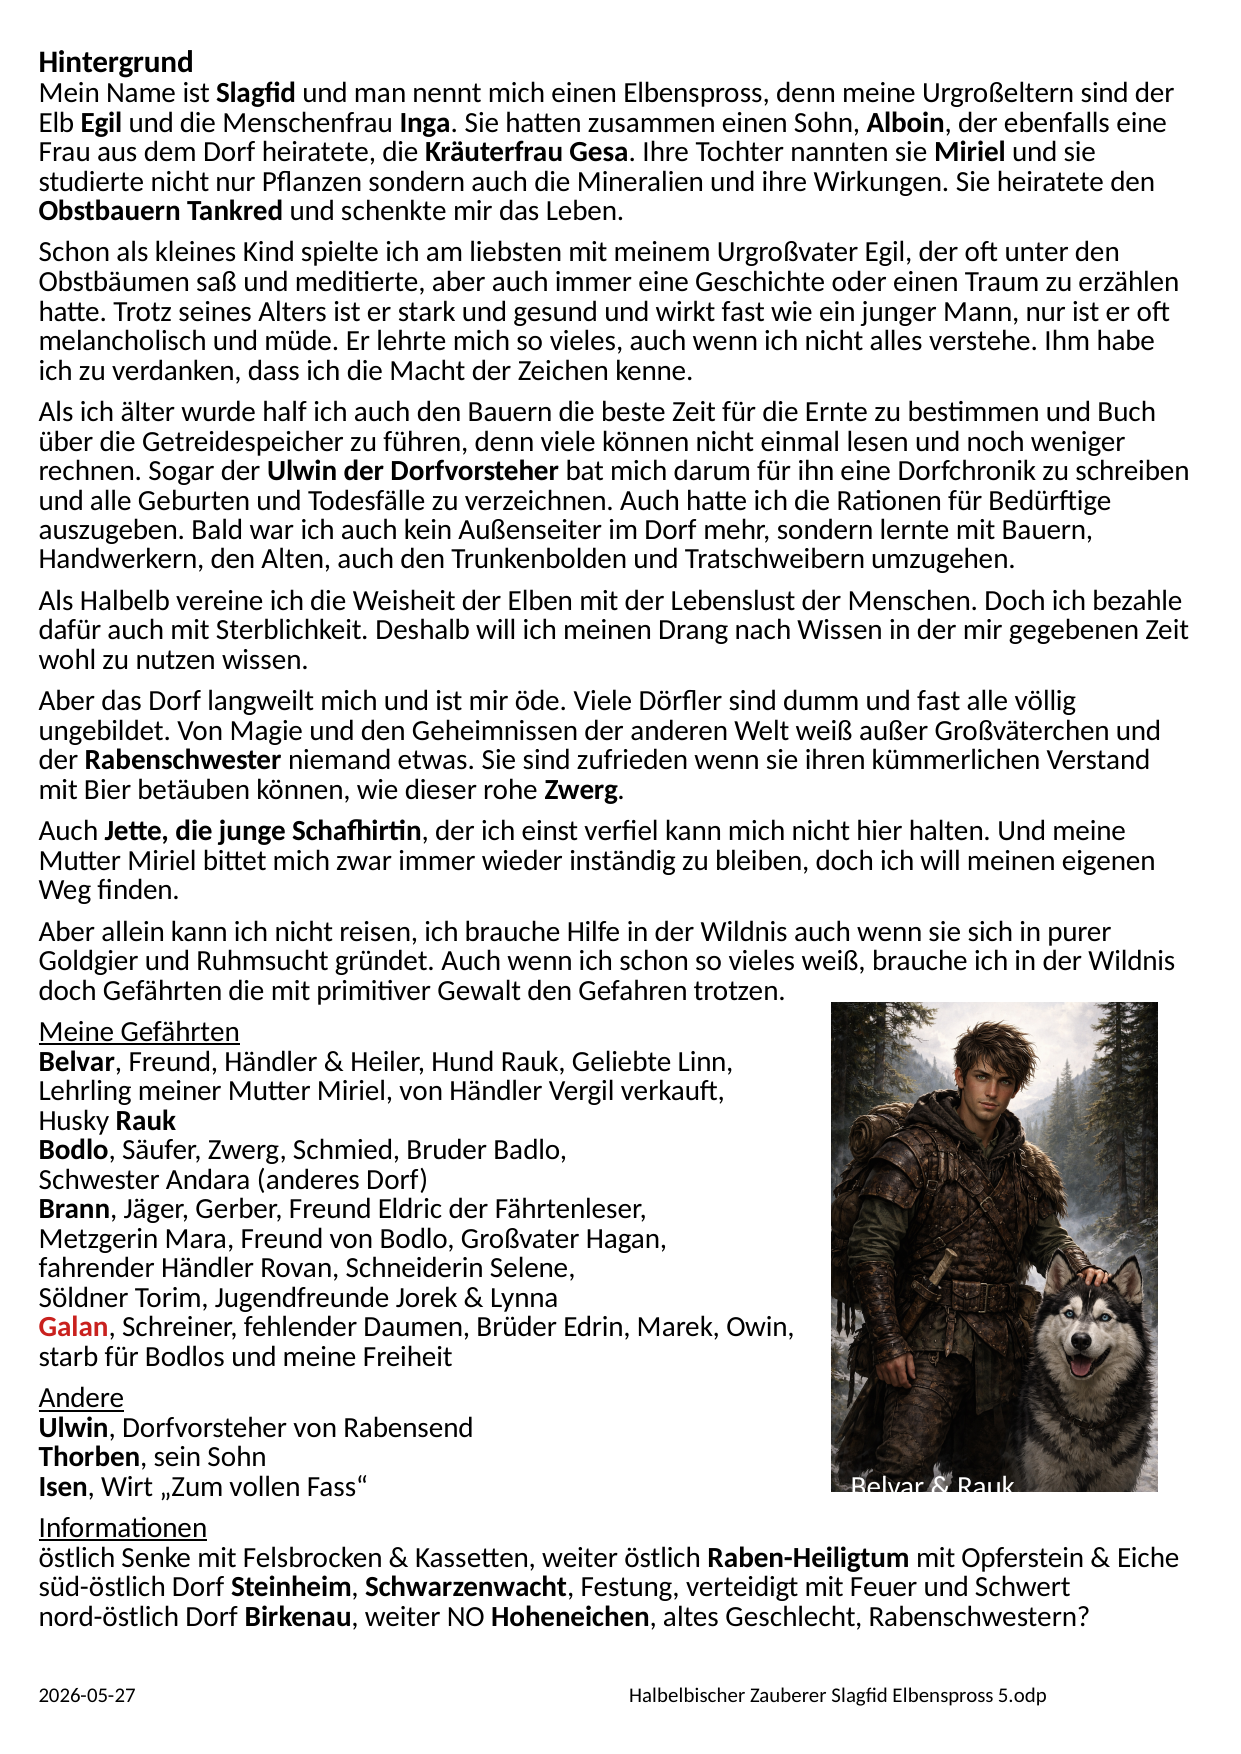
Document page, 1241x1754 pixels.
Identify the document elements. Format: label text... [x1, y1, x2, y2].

text_box Hintergrund Mein Name ist Slagfid und man nennt mich einen Elbenspross, denn meine Urgroßeltern sind der Elb Egil und die Menschenfrau Inga. Sie hatten zusammen einen Sohn, Alboin, der ebenfalls eine Frau aus dem Dorf heiratete, die Kräuterfrau Gesa. Ihre Tochter nannten sie Miriel und sie studierte nicht nur Pflanzen sondern auch die Mineralien und ihre Wirkungen. Sie heiratete den Obstbauern Tankred und schenkte mir das Leben. Schon als kleines Kind spielte ich am liebsten mit meinem Urgroßvater Egil, der oft unter den Obstbäumen saß und meditierte, aber auch immer eine Geschichte oder einen Traum zu erzählen hatte. Trotz seines Alters ist er stark und gesund und wirkt fast wie ein junger Mann, nur ist er oft melancholisch und müde. Er lehrte mich so vieles, auch wenn ich nicht alles verstehe. Ihm habe ich zu verdanken, dass ich die Macht der Zeichen kenne. Als ich älter wurde half ich auch den Bauern die beste Zeit für die Ernte zu bestimmen und Buch über die Getreidespeicher zu führen, denn viele können nicht einmal lesen und noch weniger rechnen. Sogar der Ulwin der Dorfvorsteher bat mich darum für ihn eine Dorfchronik zu schreiben und alle Geburten und Todesfälle zu verzeichnen. Auch hatte ich die Rationen für Bedürftige auszugeben. Bald war ich auch kein Außenseiter im Dorf mehr, sondern lernte mit Bauern, Handwerkern, den Alten, auch den Trunkenbolden und Tratschweibern umzugehen. Als Halbelb vereine ich die Weisheit der Elben mit der Lebenslust der Menschen. Doch ich bezahle dafür auch mit Sterblichkeit. Deshalb will ich meinen Drang nach Wissen in der mir gegebenen Zeit wohl zu nutzen wissen. Aber das Dorf langweilt mich und ist mir öde. Viele Dörfler sind dumm und fast alle völlig ungebildet. Von Magie und den Geheimnissen der anderen Welt weiß außer Großväterchen und der Rabenschwester niemand etwas. Sie sind zufrieden wenn sie ihren kümmerlichen Verstand mit Bier betäuben können, wie dieser rohe Zwerg. Auch Jette, die junge Schafhirtin, der ich einst verfiel kann mich nicht hier halten. Und meine Mutter Miriel bittet mich zwar immer wieder inständig zu bleiben, doch ich will meinen eigenen Weg finden. Aber allein kann ich nicht reisen, ich brauche Hilfe in der Wildnis auch wenn sie sich in purer Goldgier und Ruhmsucht gründet. Auch wenn ich schon so vieles weiß, brauche ich in der Wildnis doch Gefährten die mit primitiver Gewalt den Gefahren trotzen. Meine Gefährten Belvar, Freund, Händler & Heiler, Hund Rauk, Geliebte Linn, Lehrling meiner Mutter Miriel, von Händler Vergil verkauft, Husky Rauk Bodlo, Säufer, Zwerg, Schmied, Bruder Badlo, Schwester Andara (anderes Dorf) Brann, Jäger, Gerber, Freund Eldric der Fährtenleser, Metzgerin Mara, Freund von Bodlo, Großvater Hagan, fahrender Händler Rovan, Schneiderin Selene, Söldner Torim, Jugendfreunde Jorek & Lynna Galan, Schreiner, fehlender Daumen, Brüder Edrin, Marek, Owin, starb für Bodlos und meine Freiheit Andere Ulwin, Dorfvorsteher von Rabensend Thorben, sein Sohn Isen, Wirt „Zum vollen Fass“ Belvar & Rauk Informationen östlich Senke mit Felsbrocken & Kassetten, weiter östlich Raben-Heiligtum mit Opferstein & Eiche süd-östlich Dorf Steinheim, Schwarzenwacht, Festung, verteidigt mit Feuer und Schwert nord-östlich Dorf Birkenau, weiter NO Hoheneichen, altes Geschlecht, Rabenschwestern? 2026-05-27 Halbelbischer Zauberer Slagfid Elbenspross 5.odp [23, 41, 1209, 1754]
